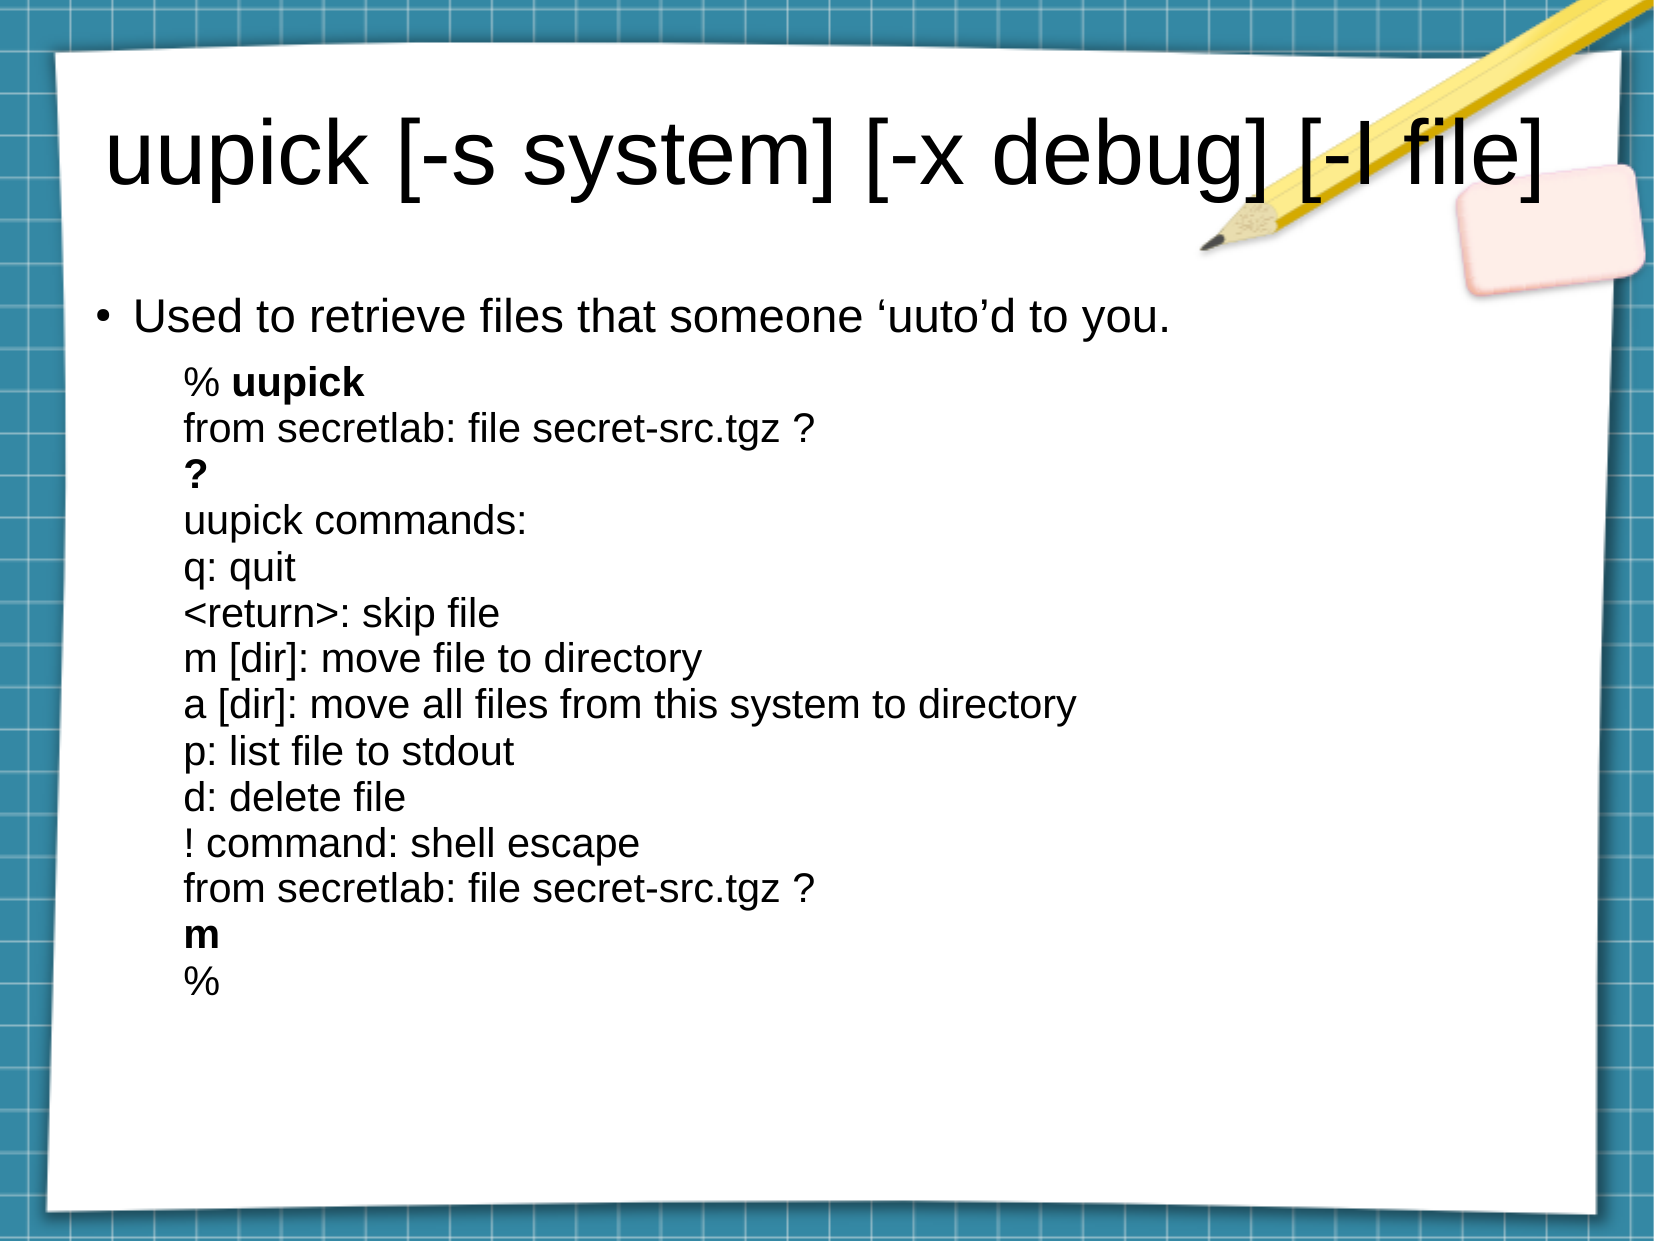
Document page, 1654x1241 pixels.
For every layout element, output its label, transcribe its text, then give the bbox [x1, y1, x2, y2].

list Used to retrieve files that someone ‘uuto’d to you. % uupick from secretlab: file secret-src.tgz ? ? uupick commands: q: quit <return>: skip file m [dir]: move file to directory a [dir]: move all files from this system to directory p: list file to stdout d: delete file ! command: shell escape from secretlab: file secret-src.tgz ? m % [82, 290, 1571, 1010]
picture [0, 0, 1654, 1241]
title uupick [-s system] [-x debug] [-I file] [82, 49, 1571, 257]
